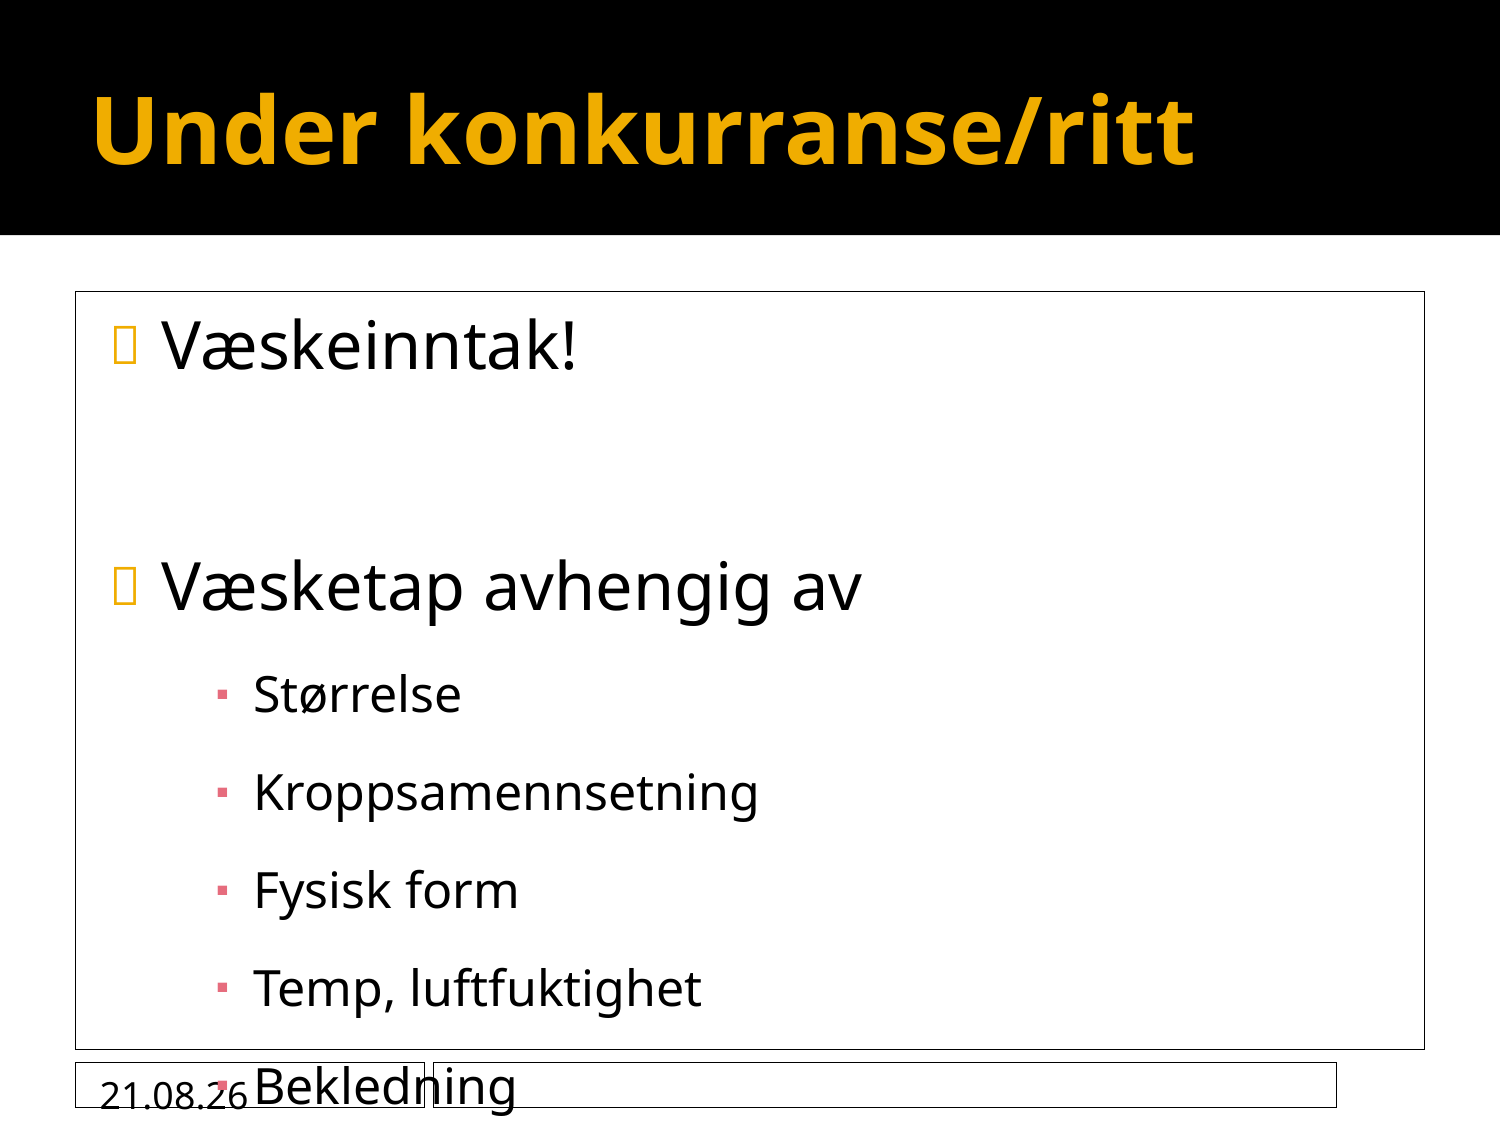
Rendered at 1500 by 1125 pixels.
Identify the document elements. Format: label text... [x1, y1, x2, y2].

title Under konkurranse/ritt [75, 25, 1425, 231]
list Væskeinntak! Væsketap avhengig av Størrelse Kroppsamennsetning Fysisk form Temp, luftfuktighet Bekledning Intensitet og varighet [75, 291, 1425, 1050]
